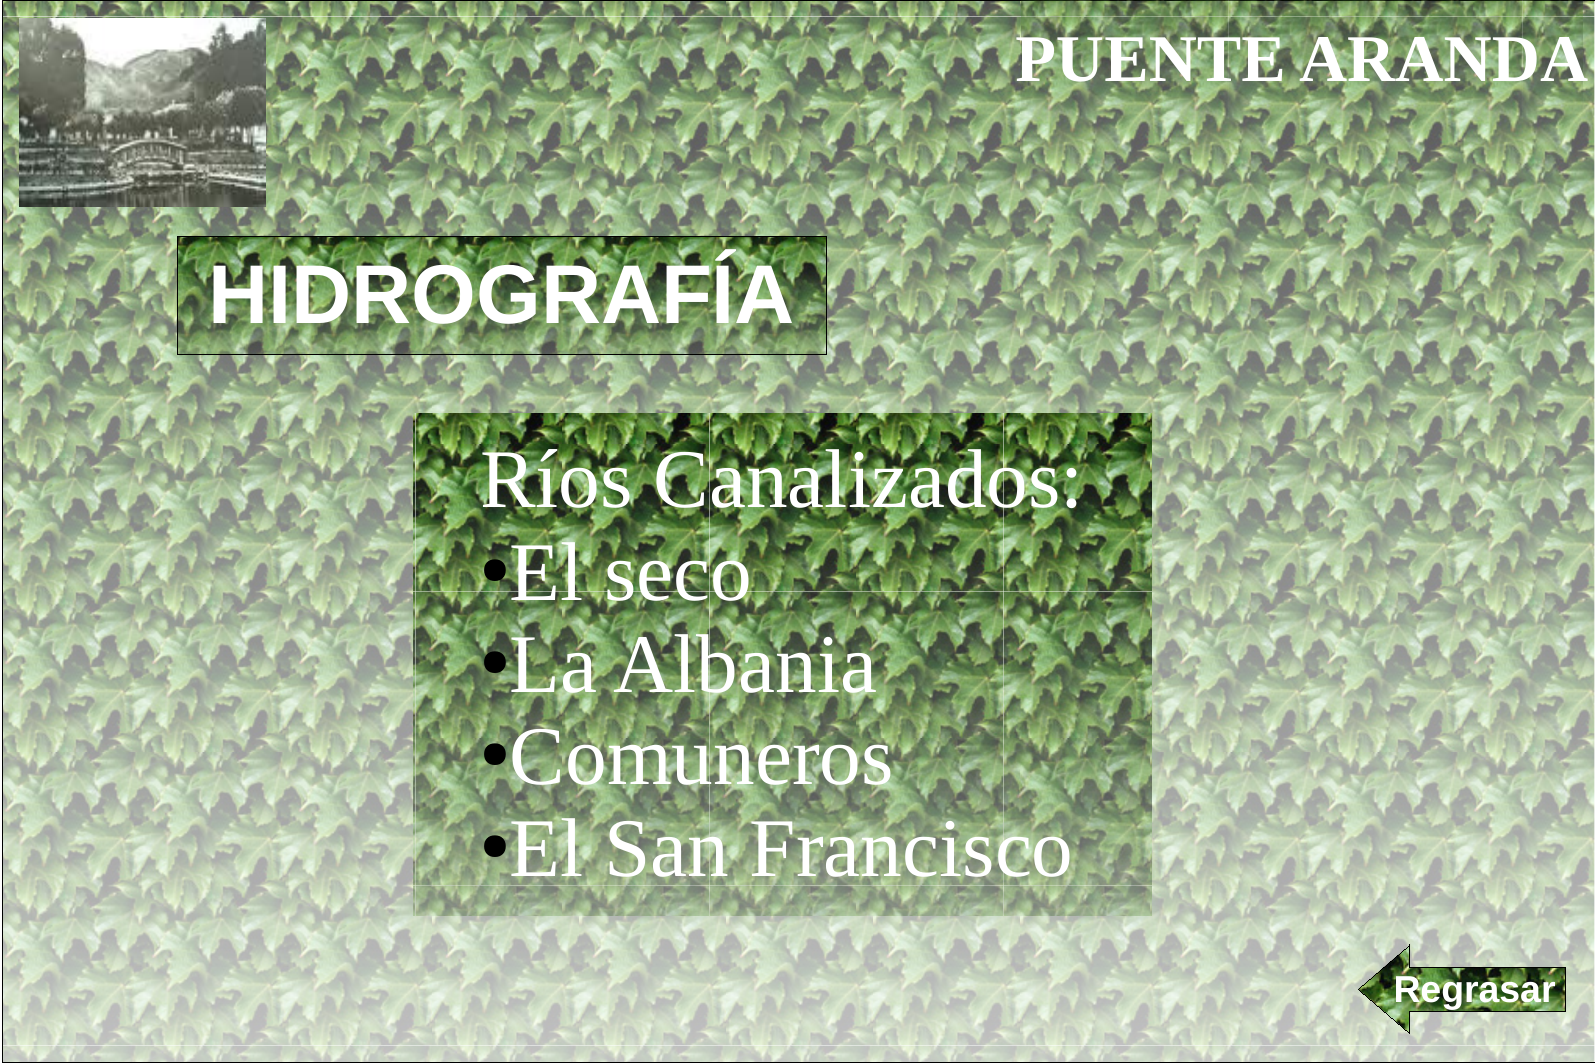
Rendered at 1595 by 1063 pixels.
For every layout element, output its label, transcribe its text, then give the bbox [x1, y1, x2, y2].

subtitle [79, 256, 1515, 943]
picture [19, 18, 266, 207]
text_box PUENTE ARANDA [1021, 0, 1583, 119]
text_box HIDROGRAFÍA [177, 236, 827, 256]
text_box Regrasar [1358, 944, 1566, 1034]
text_box Ríos Canalizados: El seco La Albania Comuneros El San Francisco [413, 413, 1152, 916]
